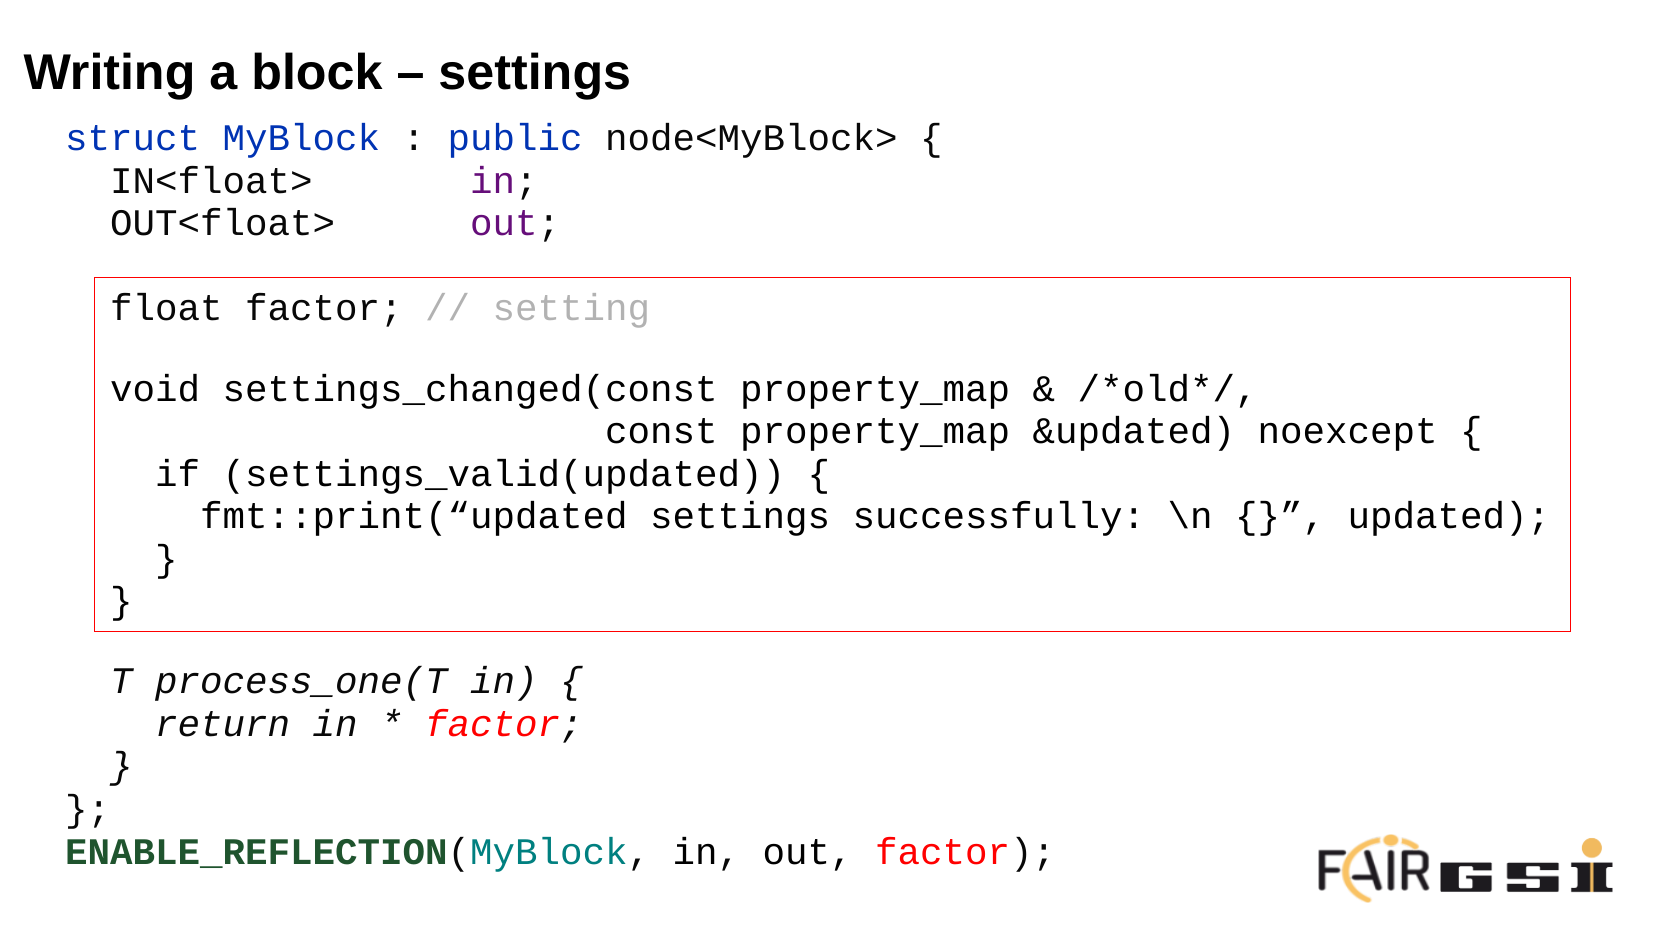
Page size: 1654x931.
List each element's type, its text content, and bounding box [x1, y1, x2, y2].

text_box struct MyBlock : public node<MyBlock> { IN<float> in; OUT<float> out; float factor; // setting void settings_changed(const property_map & /*old*/, const property_map &updated) noexcept { if (settings_valid(updated)) { fmt::print(“updated settings successfully: \n {}”, updated); } } T process_one(T in) { return in * factor; } }; ENABLE_REFLECTION(MyBlock, in, out, factor); [50, 112, 1592, 926]
picture [1592, 836, 1615, 895]
title Writing a block – settings [23, 5, 1638, 139]
